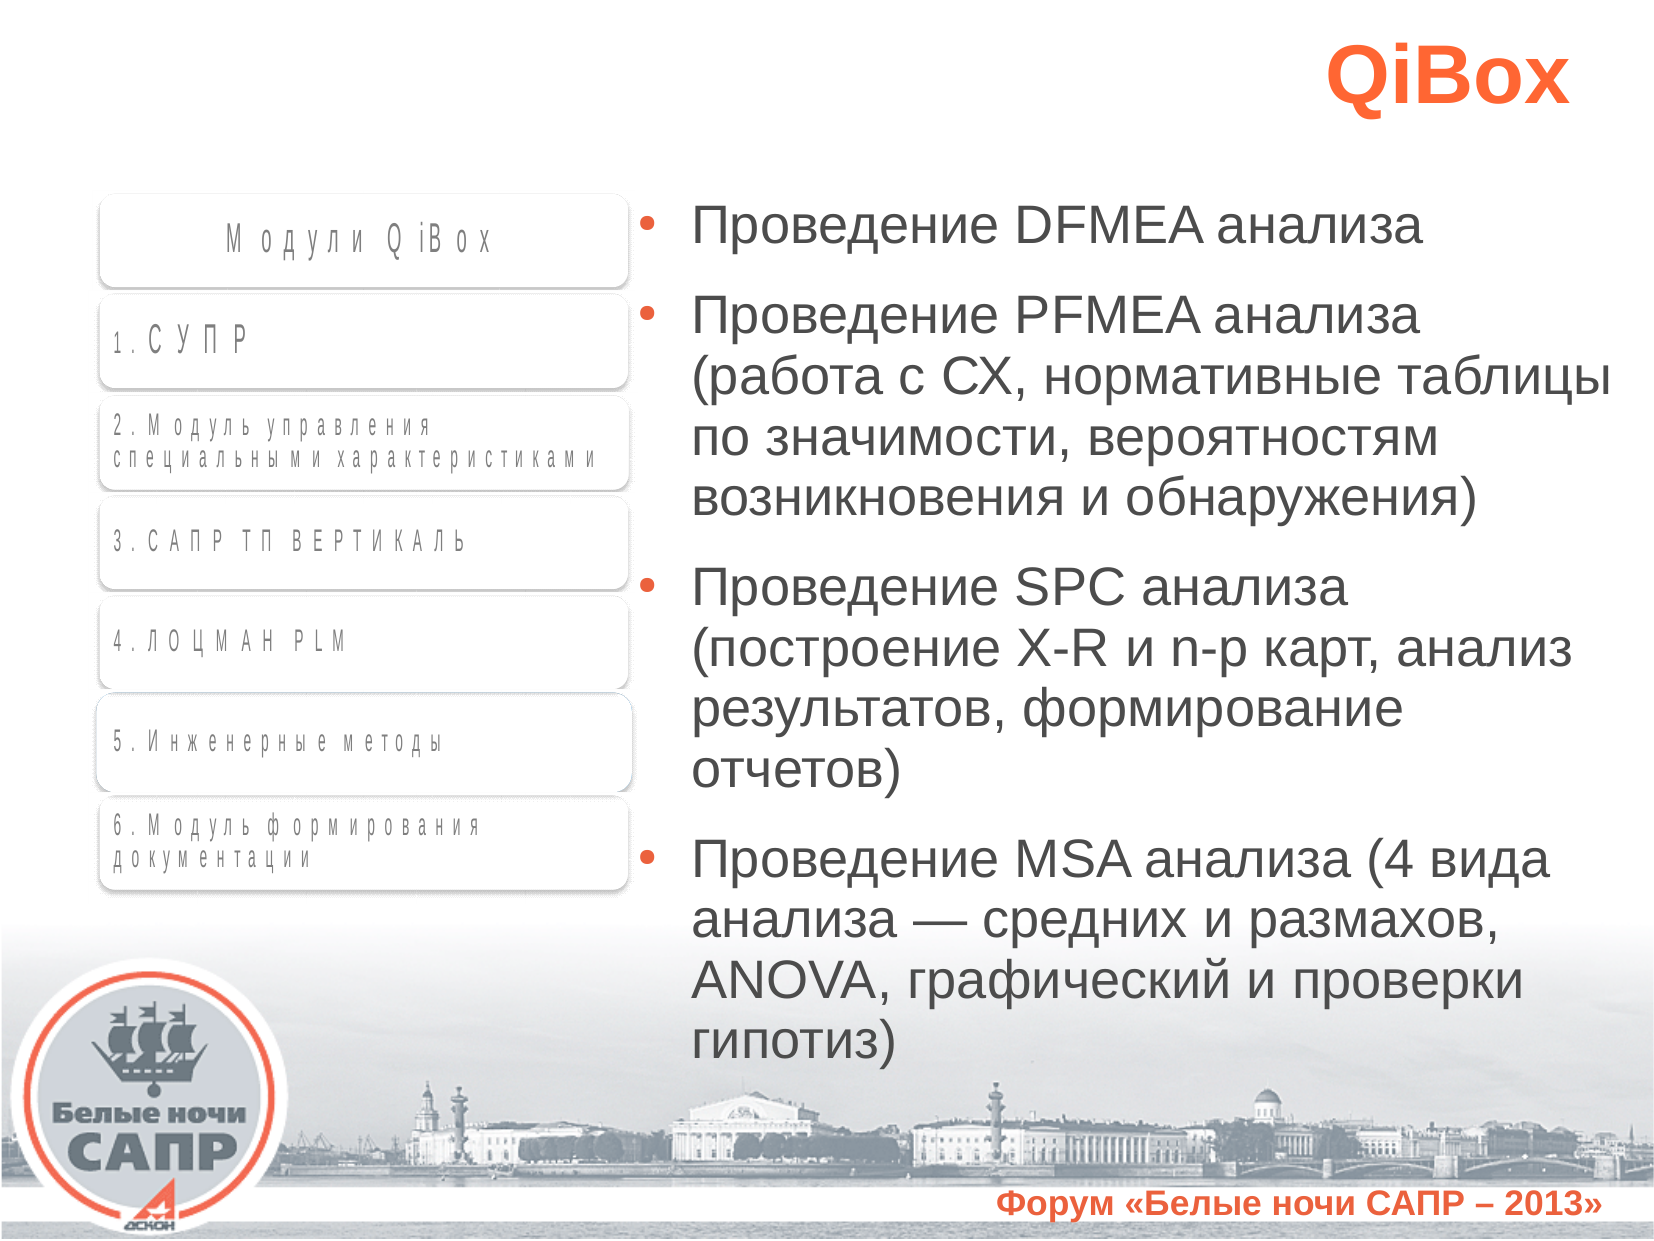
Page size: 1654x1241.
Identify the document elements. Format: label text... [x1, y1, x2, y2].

title QiBox [82, 25, 1571, 125]
list Проведение DFMEA анализа Проведение PFMEA анализа (работа с СХ, нормативные таблицы по значимости, вероятностям возникновения и обнаружения) Проведение SPC анализа (построение X-R и n-p карт, анализ результатов, формирование отчетов) Проведение MSA анализа (4 вида анализа — средних и размахов, ANOVA, графический и проверки гипотиз) [620, 194, 1625, 1014]
picture [1, 0, 1654, 1239]
